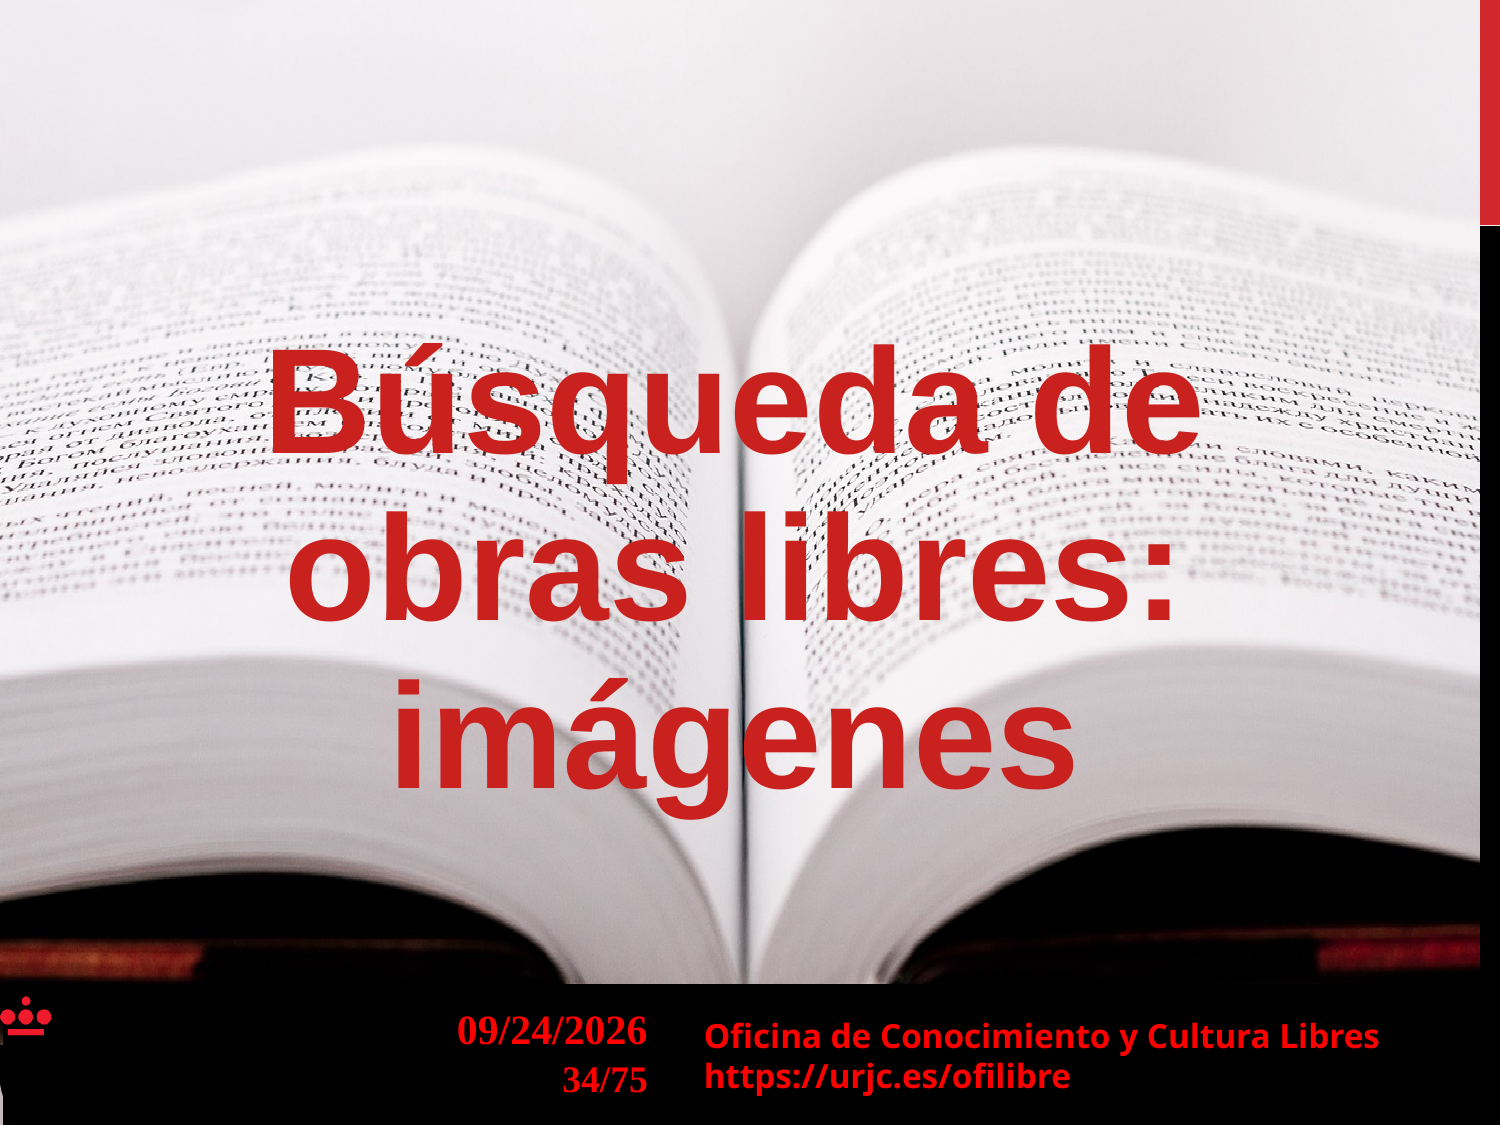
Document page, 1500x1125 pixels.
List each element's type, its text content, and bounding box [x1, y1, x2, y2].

picture [0, 0, 1500, 1014]
title [75, 285, 1425, 661]
text_box Búsqueda de obras libres: imágenes [120, 310, 1351, 996]
